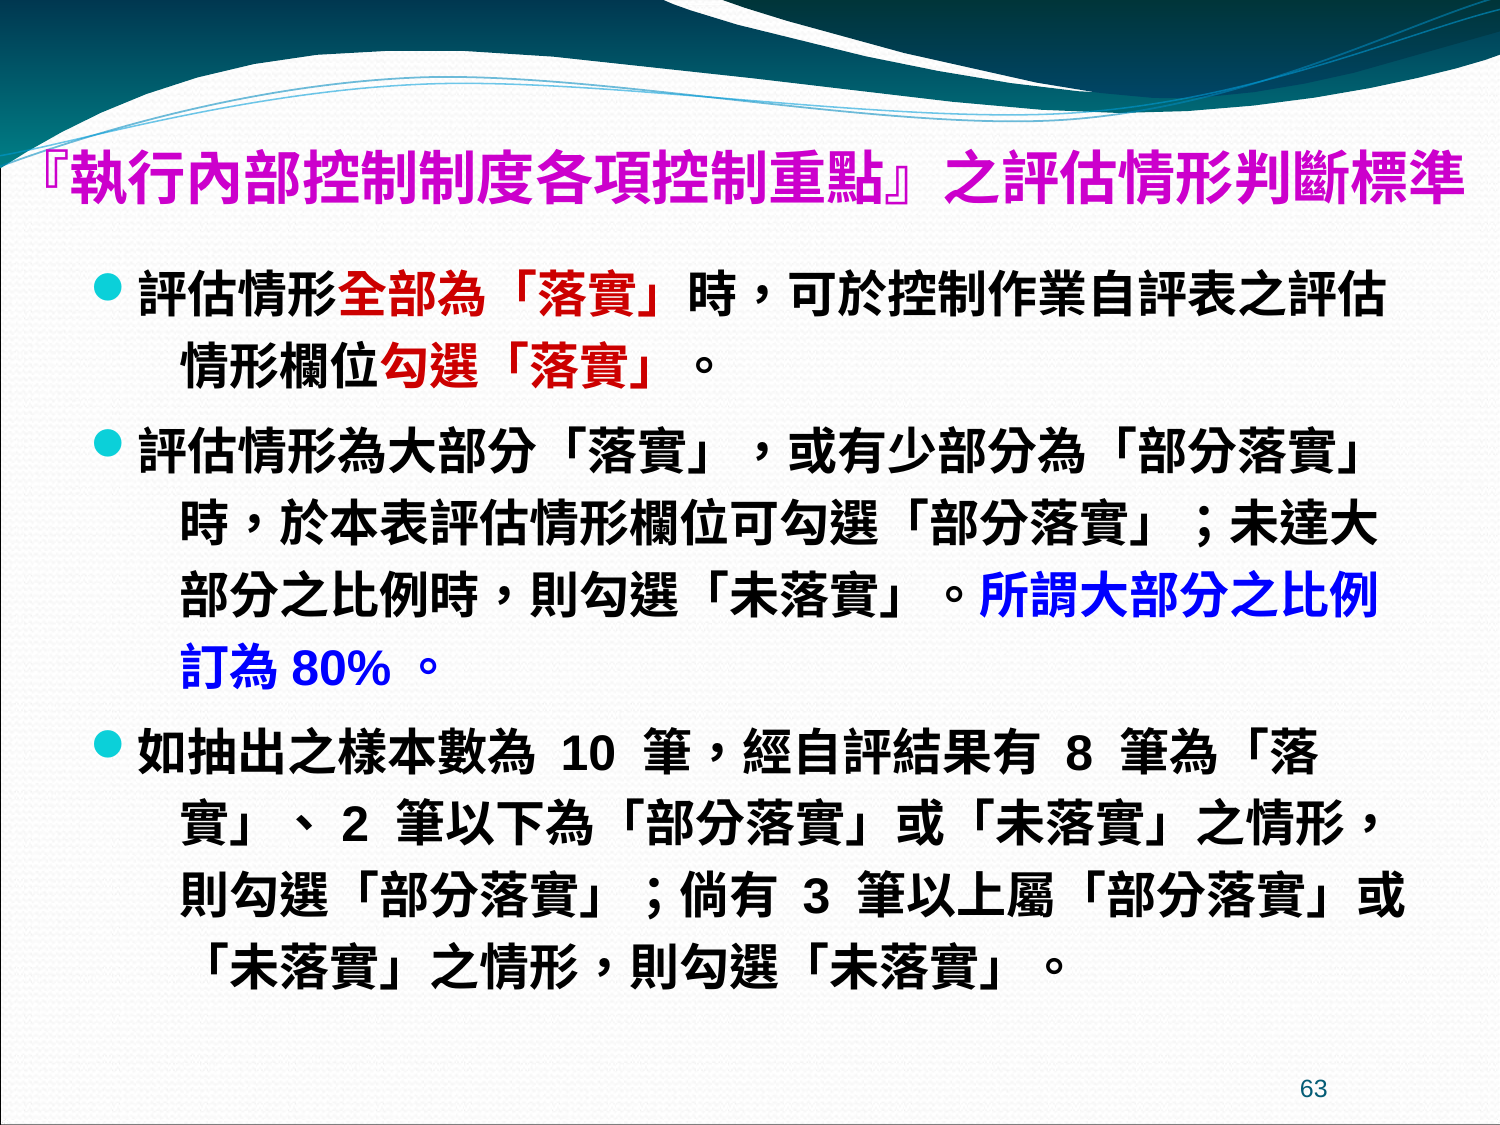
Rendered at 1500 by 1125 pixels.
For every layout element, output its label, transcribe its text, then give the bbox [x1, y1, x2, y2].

list 評估情形全部為「落實」時，可於控制作業自評表之評估情形欄位勾選「落實」。 評估情形為大部分「落實」，或有少部分為「部分落實」時，於本表評估情形欄位可勾選「部分落實」；未達大部分之比例時，則勾選「未落實」。所謂大部分之比例訂為80%。 如抽出之樣本數為 10 筆，經自評結果有 8 筆為「落實」、2 筆以下為「部分落實」或「未落實」之情形，則勾選「部分落實」；倘有 3 筆以上屬「部分落實」或「未落實」之情形，則勾選「未落實」。 [75, 243, 1426, 1038]
title 『執行內部控制制度各項控制重點』之評估情形判斷標準 [0, 31, 1500, 219]
text_box [1299, 1042, 1426, 1103]
